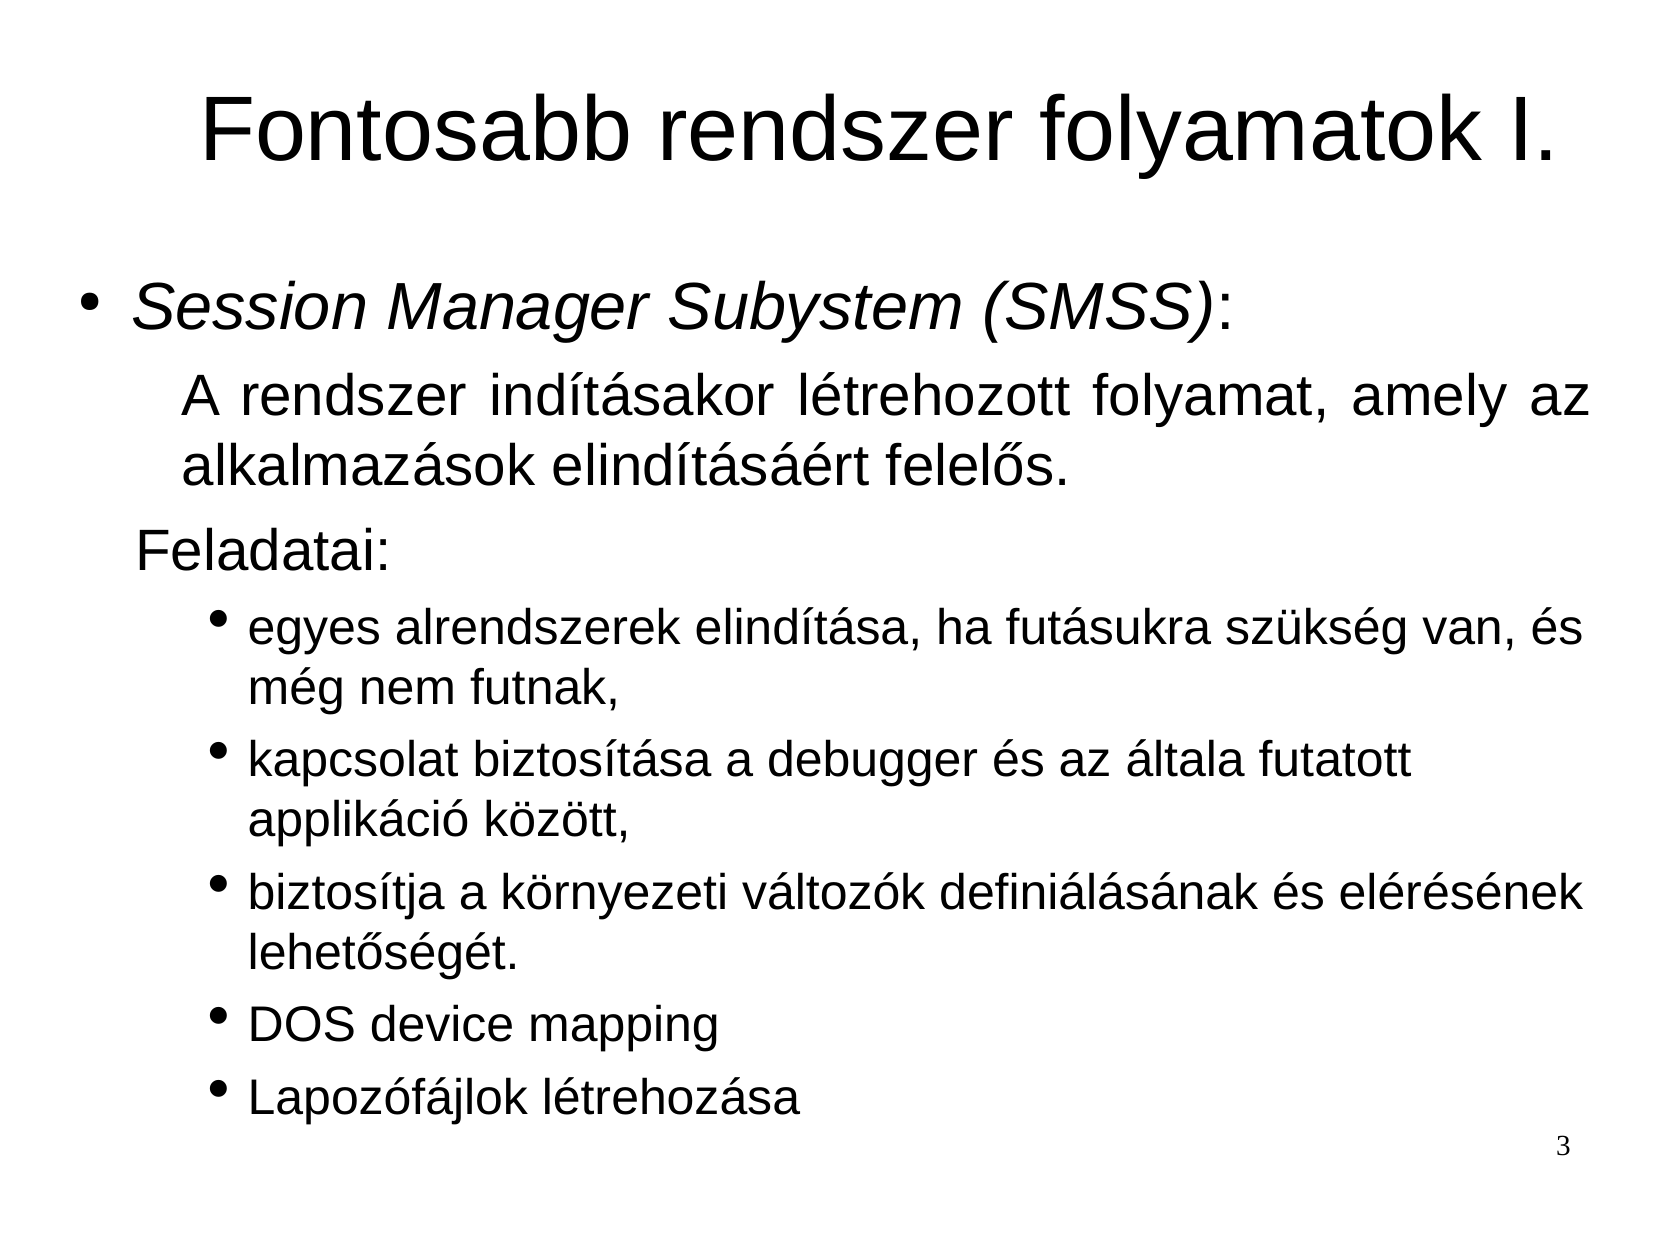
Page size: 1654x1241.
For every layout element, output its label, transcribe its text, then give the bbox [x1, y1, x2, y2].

title Fontosabb rendszer folyamatok I. [71, 20, 1654, 228]
list Session Manager Subystem (SMSS): A rendszer indításakor létrehozott folyamat, amely az alkalmazások elindításáért felelős. Feladatai: egyes alrendszerek elindítása, ha futásukra szükség van, és még nem futnak, kapcsolat biztosítása a debugger és az általa futatott applikáció között, biztosítja a környezeti változók definiálásának és elérésének lehetőségét. DOS device mapping Lapozófájlok létrehozása [45, 255, 1609, 1180]
